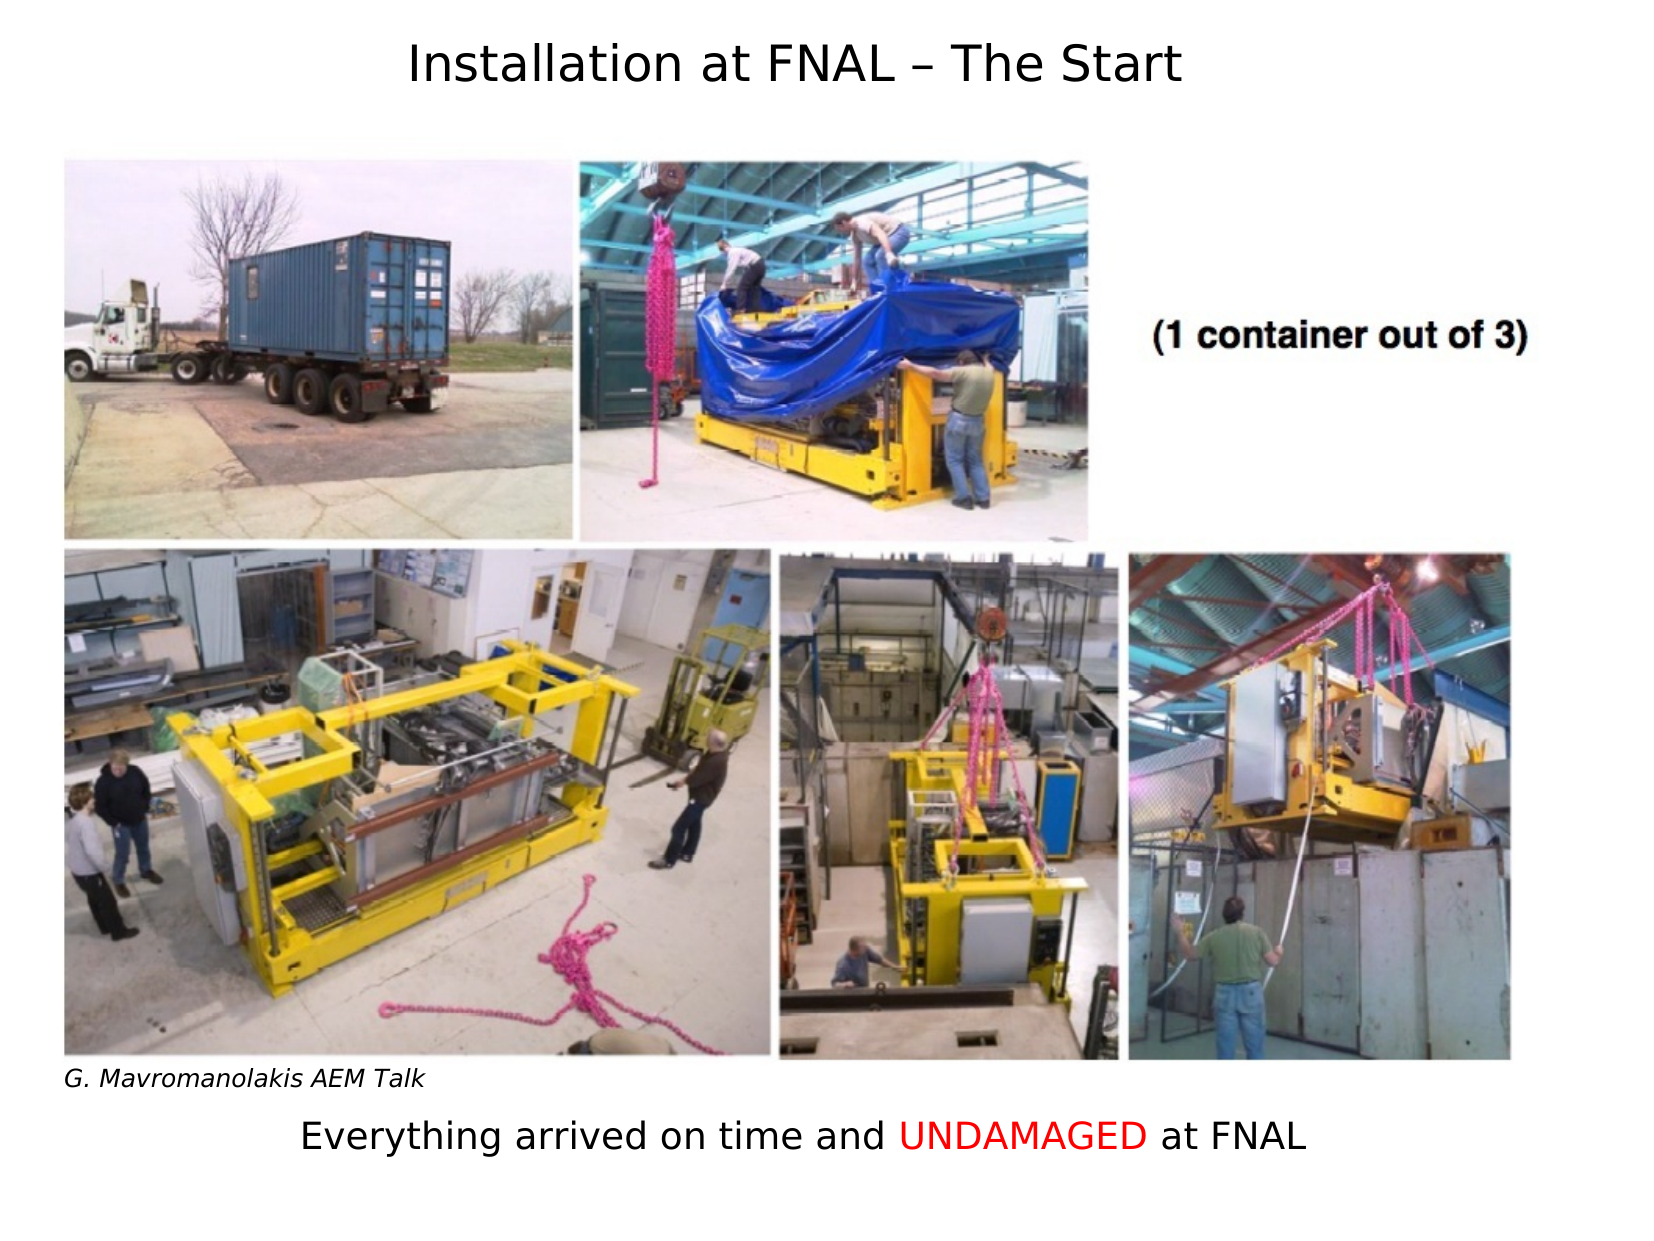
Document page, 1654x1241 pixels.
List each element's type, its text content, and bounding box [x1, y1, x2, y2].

text_box G. Mavromanolakis AEM Talk [49, 1057, 441, 1102]
picture [38, 137, 1634, 1104]
text_box Everything arrived on time and UNDAMAGED at FNAL [285, 1107, 1299, 1167]
text_box Installation at FNAL – The Start [392, 27, 1181, 101]
